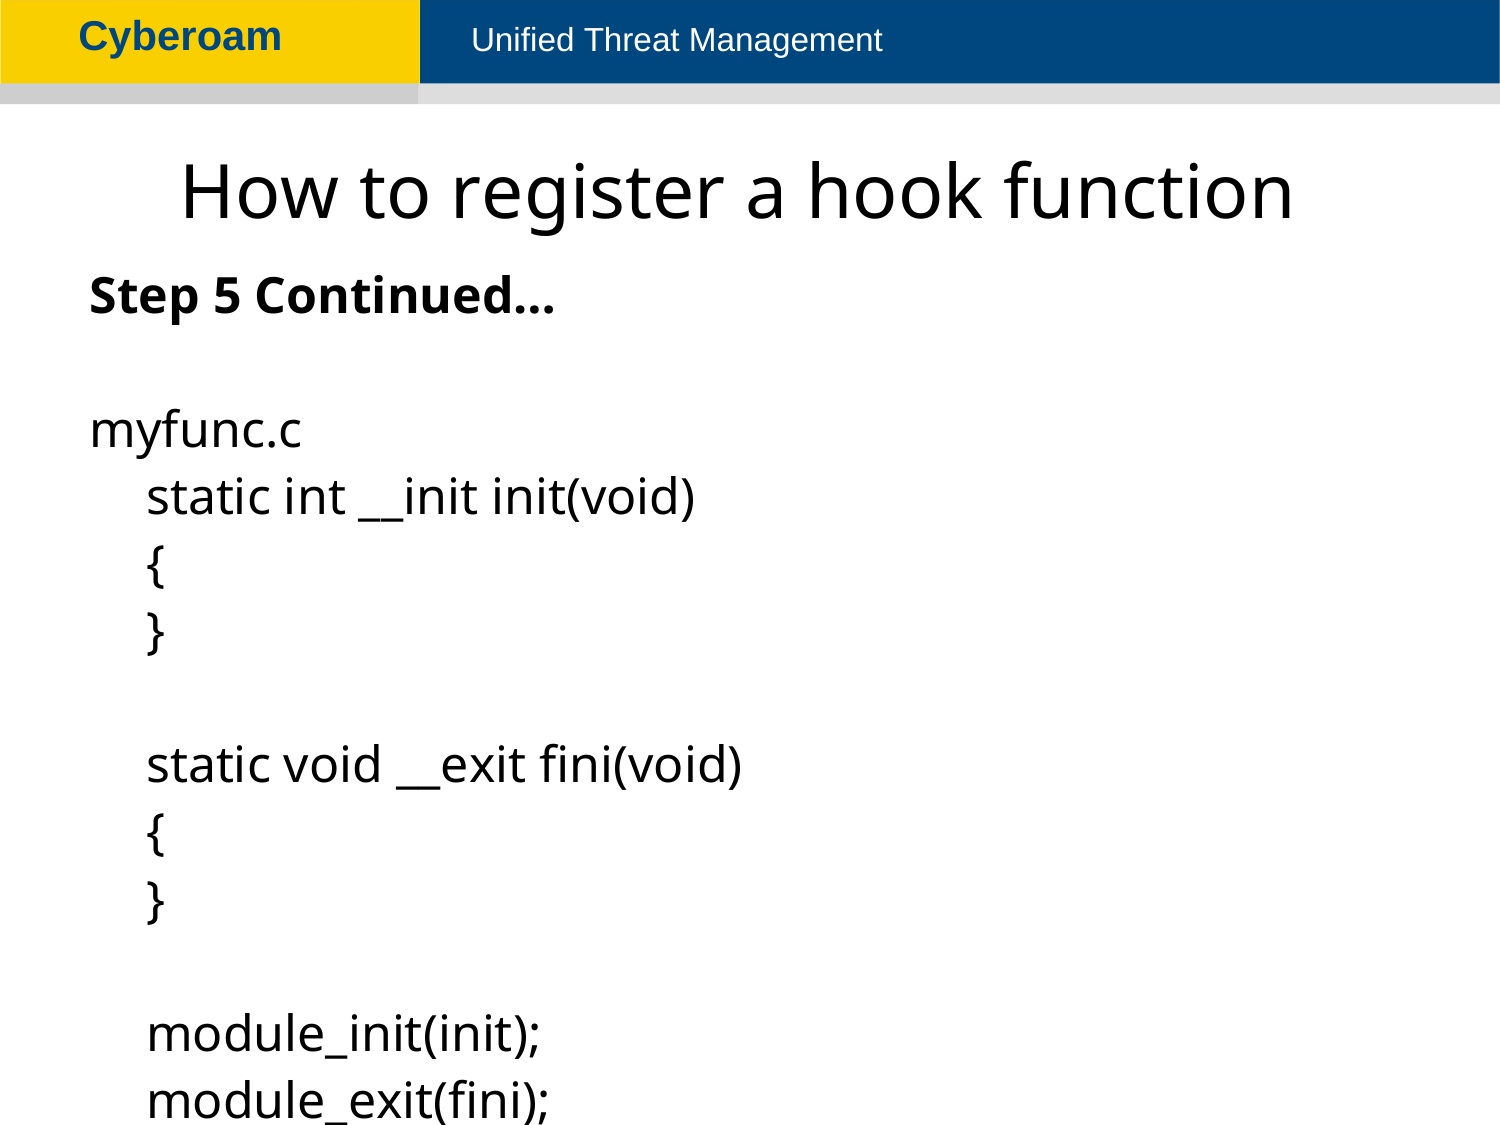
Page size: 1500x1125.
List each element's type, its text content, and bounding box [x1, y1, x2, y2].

list Step 5 Continued… myfunc.c static int __init init(void) { } static void __exit fini(void) { } module_init(init); module_exit(fini); [75, 262, 1426, 1066]
picture [0, 0, 1500, 83]
title How to register a hook function [75, 112, 1426, 240]
